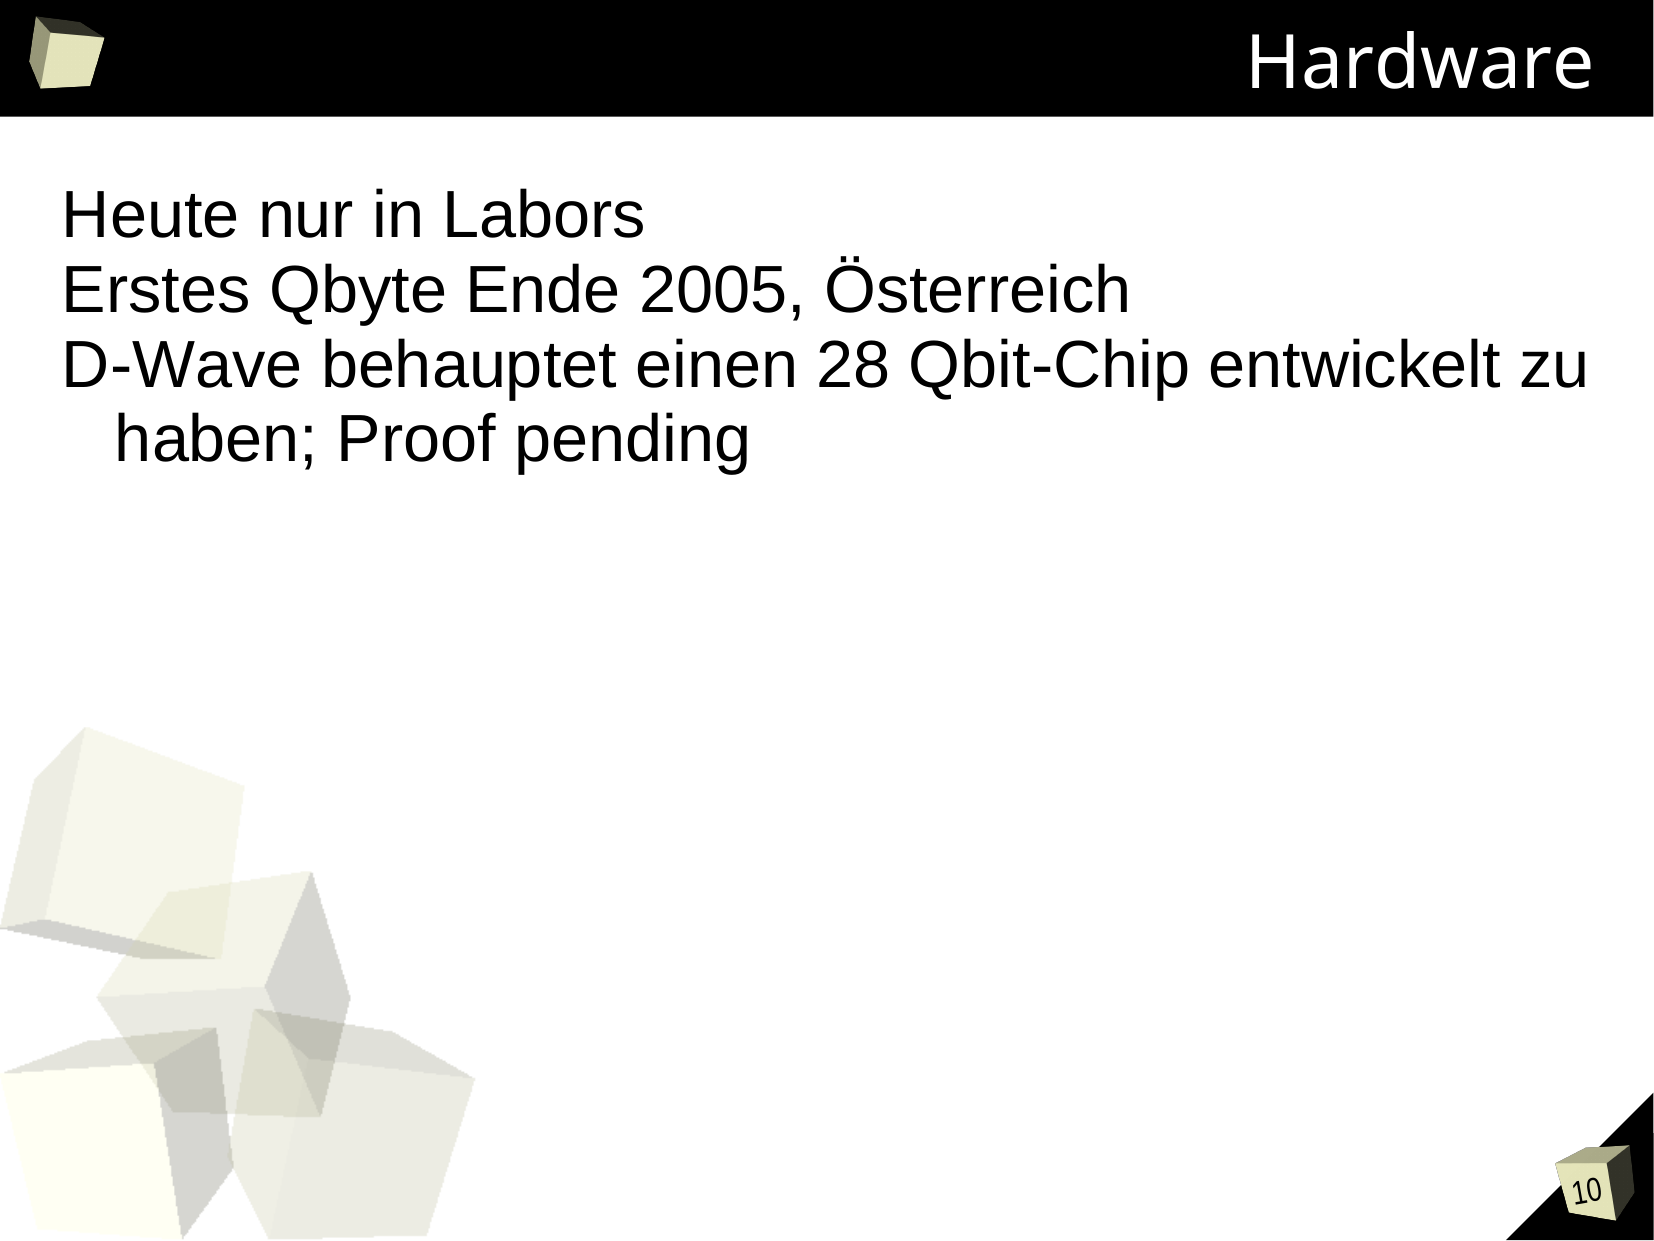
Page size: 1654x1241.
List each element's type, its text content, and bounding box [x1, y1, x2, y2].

list Heute nur in Labors Erstes Qbyte Ende 2005, Österreich D-Wave behauptet einen 28 Qbit-Chip entwickelt zu haben; Proof pending [44, 177, 1611, 1214]
title Hardware [118, 0, 1595, 119]
picture [0, 726, 477, 1241]
